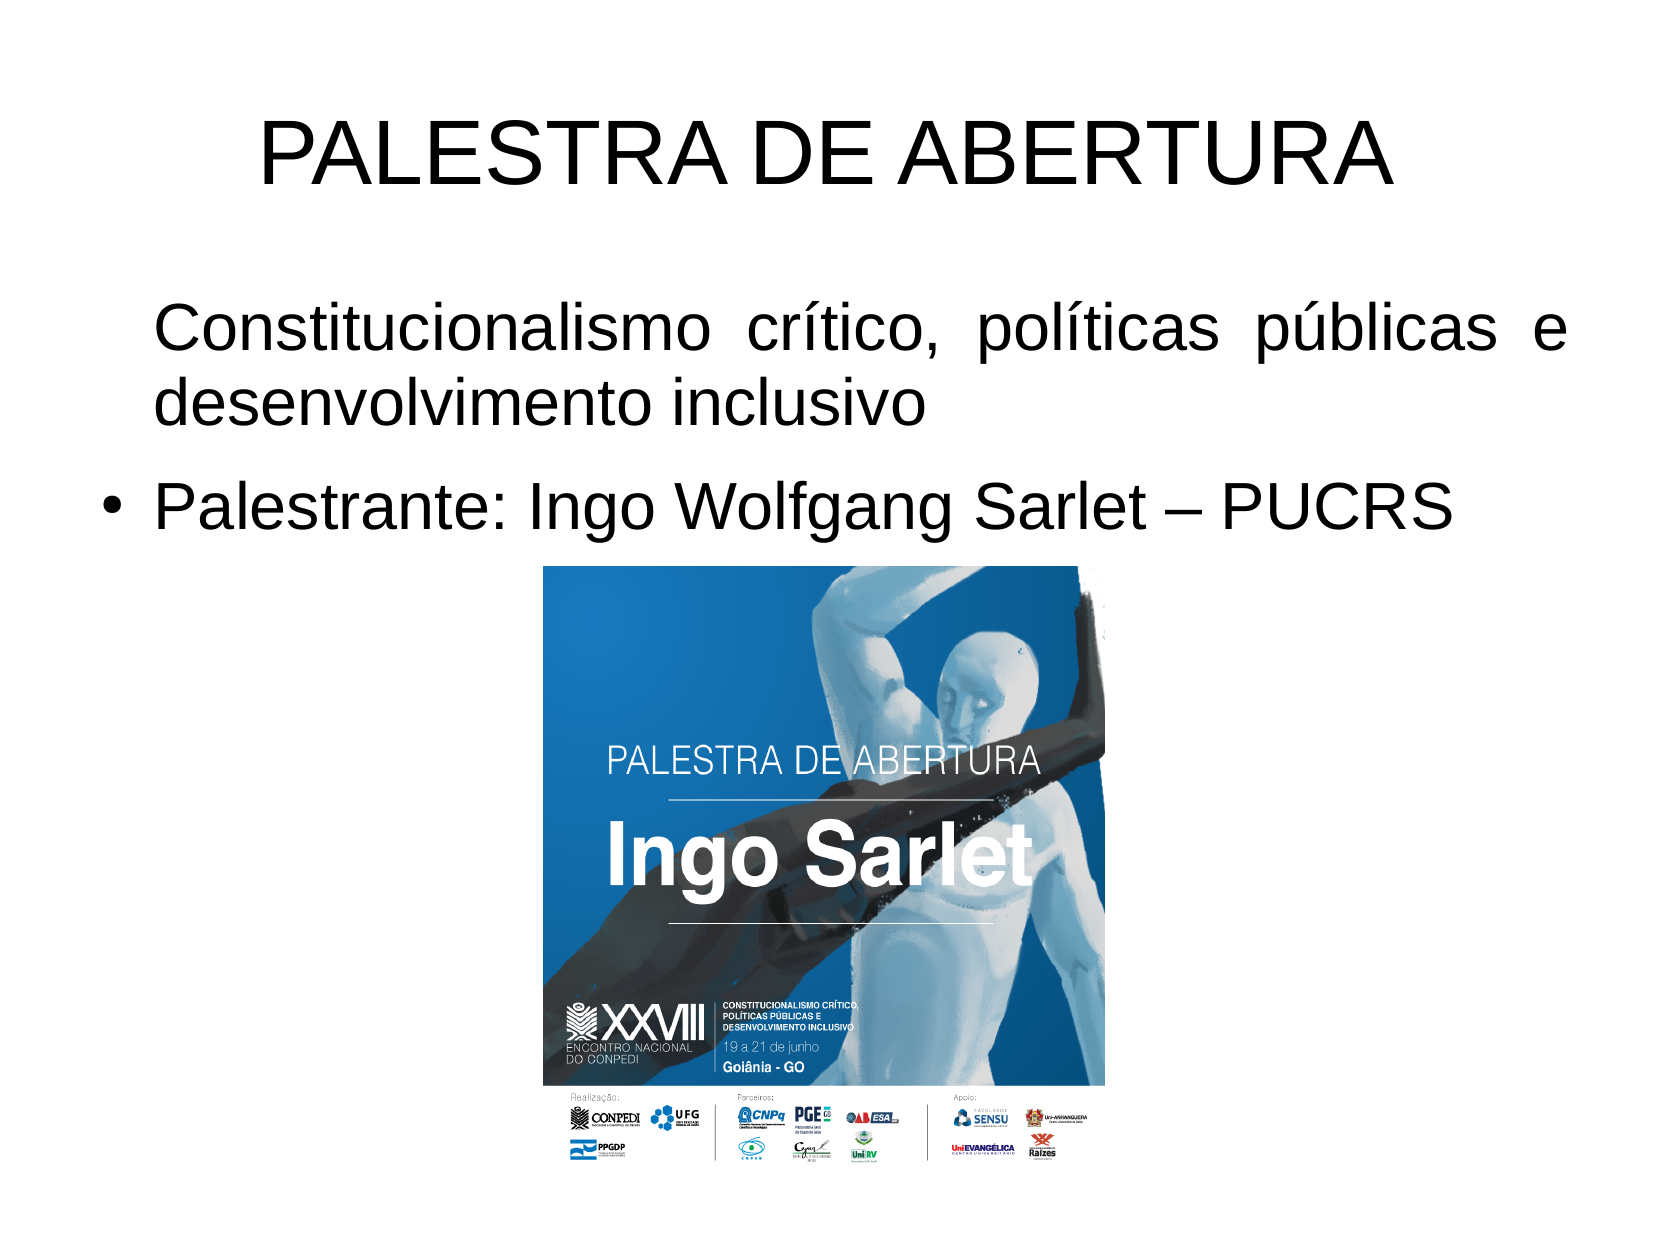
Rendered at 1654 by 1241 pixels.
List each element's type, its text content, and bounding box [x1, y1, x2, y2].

list Constitucionalismo crítico, políticas públicas e desenvolvimento inclusivo Palestrante: Ingo Wolfgang Sarlet – PUCRS [82, 290, 1571, 1010]
title PALESTRA DE ABERTURA [82, 49, 1571, 257]
picture [543, 566, 1105, 1170]
